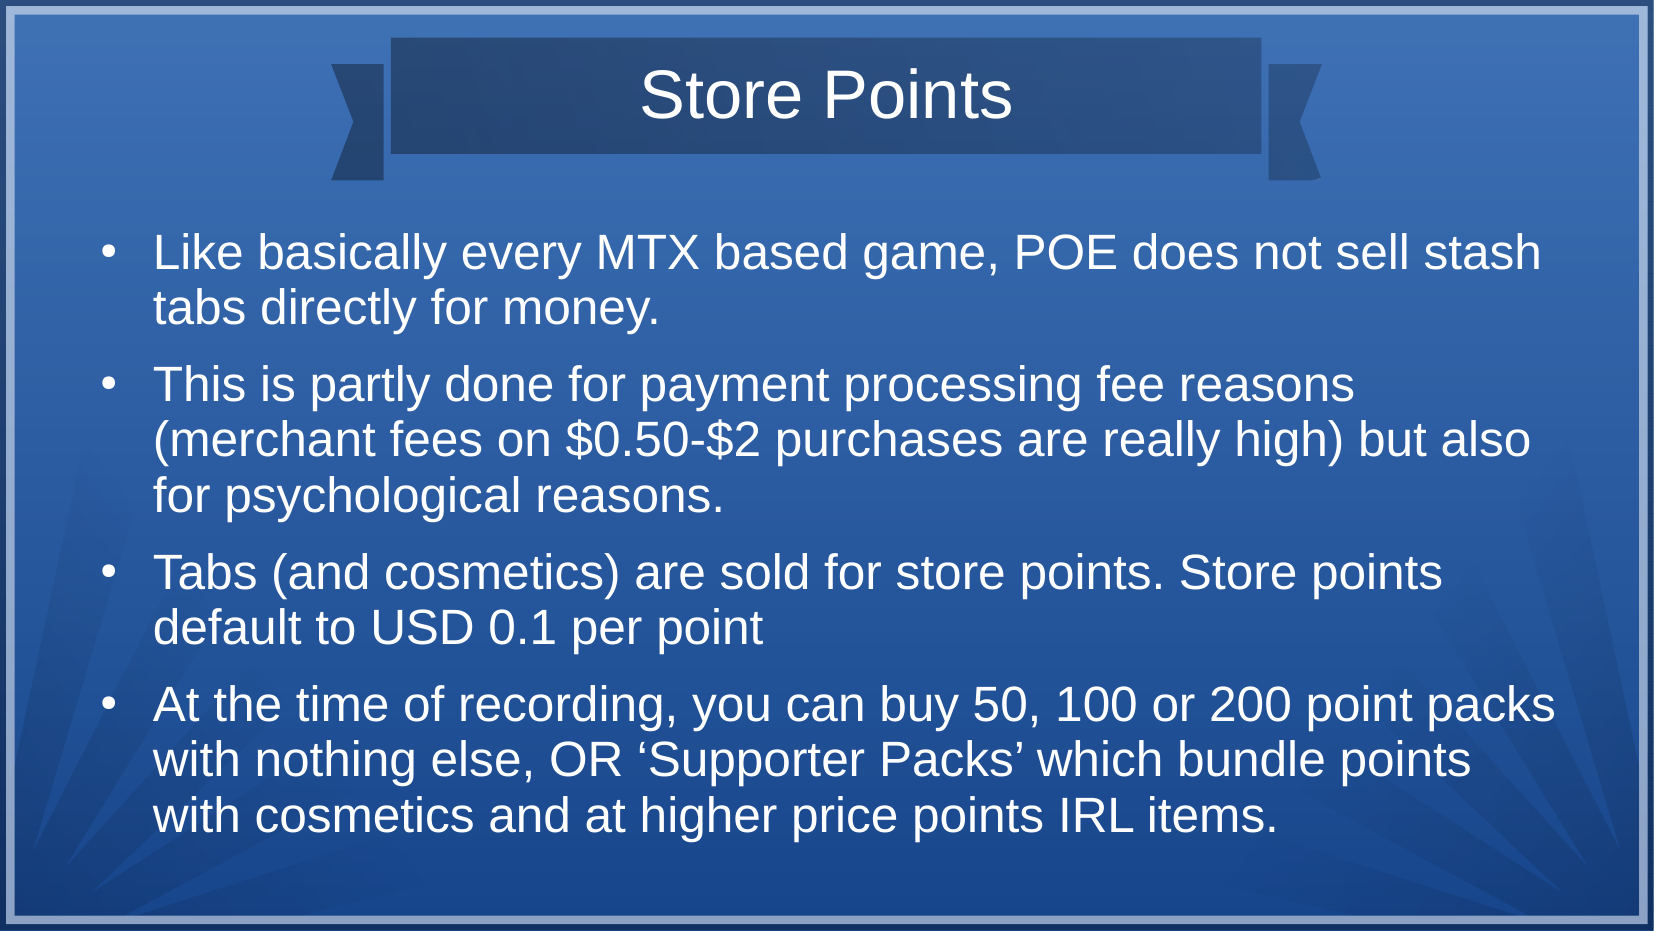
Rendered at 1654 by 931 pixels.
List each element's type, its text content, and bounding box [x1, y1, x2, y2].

list Like basically every MTX based game, POE does not sell stash tabs directly for money. This is partly done for payment processing fee reasons (merchant fees on $0.50-$2 purchases are really high) but also for psychological reasons. Tabs (and cosmetics) are sold for store points. Store points default to USD 0.1 per point At the time of recording, you can buy 50, 100 or 200 point packs with nothing else, OR ‘Supporter Packs’ which bundle points with cosmetics and at higher price points IRL items. [82, 224, 1571, 848]
title Store Points [389, 35, 1264, 154]
